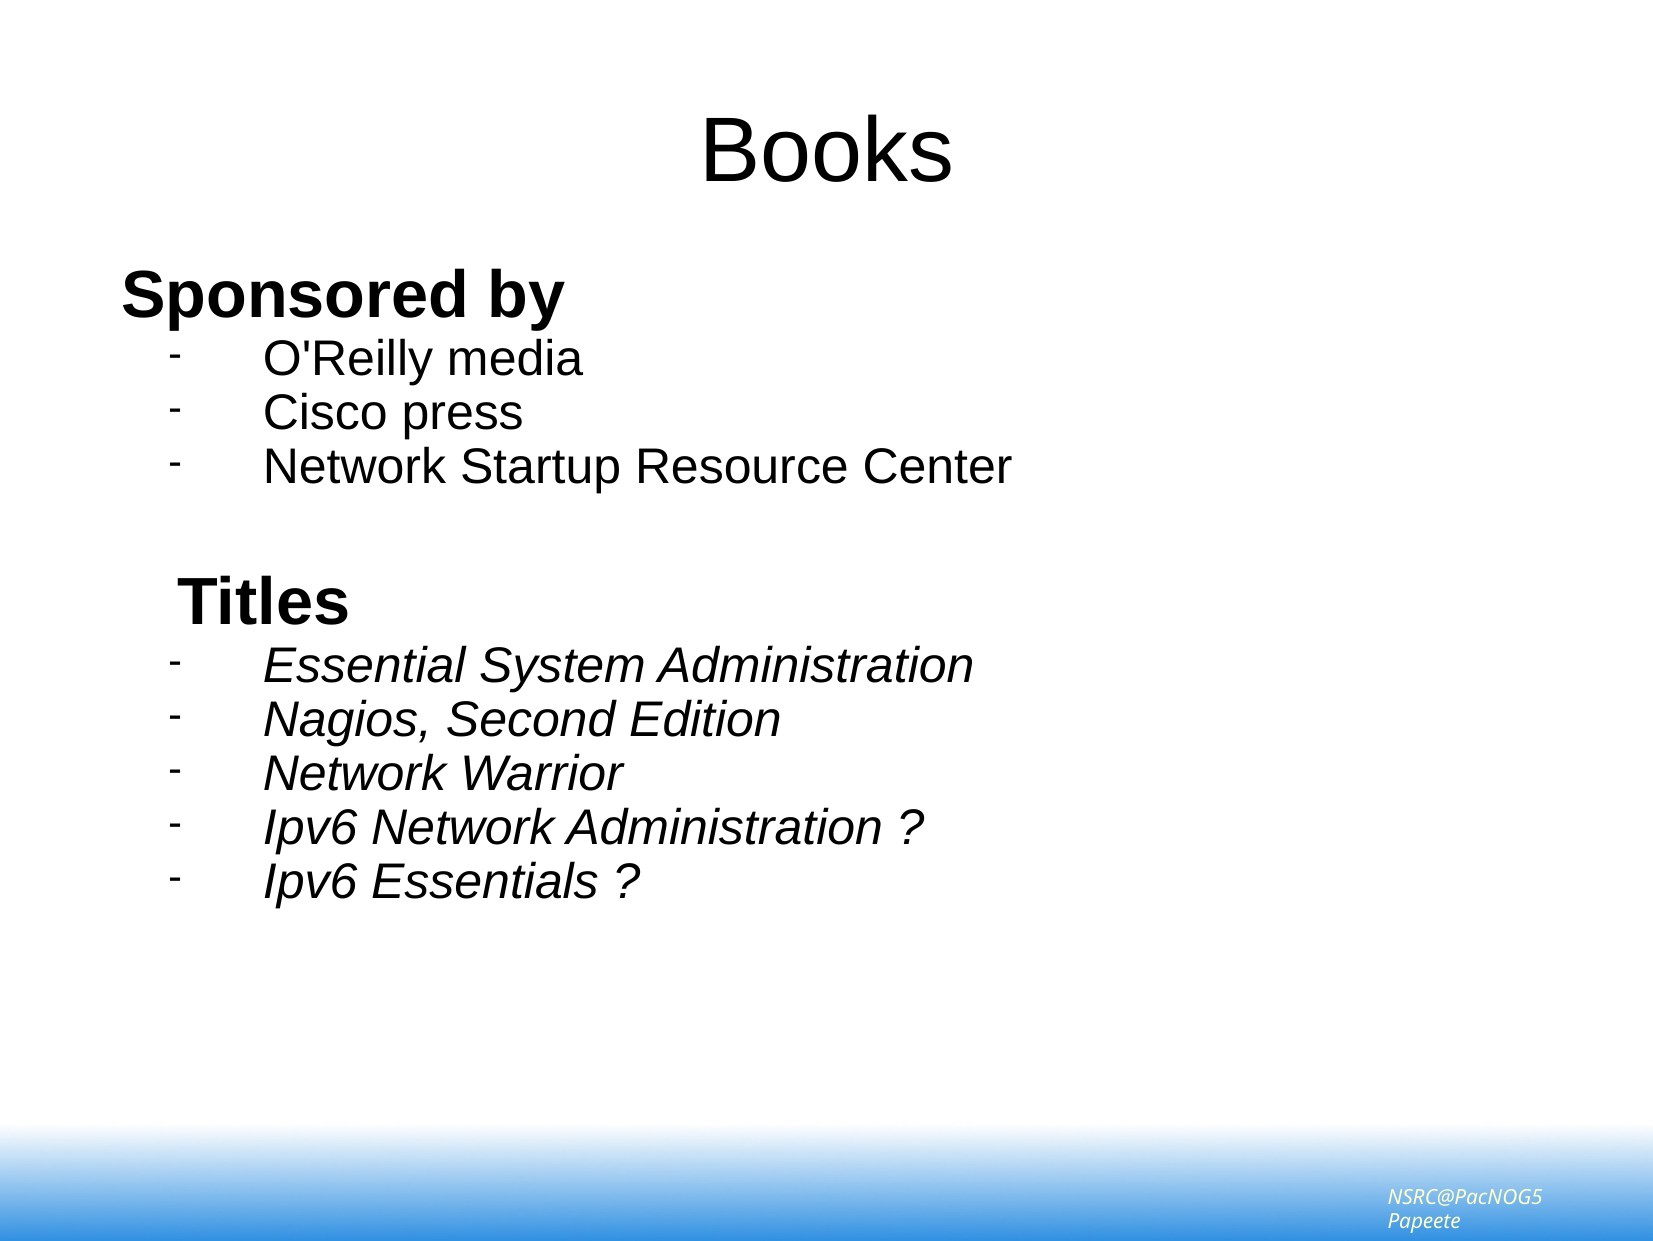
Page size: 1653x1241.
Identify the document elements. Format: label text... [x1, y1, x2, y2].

list Sponsored by O'Reilly media Cisco press Network Startup Resource Center Titles Essential System Administration Nagios, Second Edition Network Warrior Ipv6 Network Administration ? Ipv6 Essentials ? [121, 256, 1560, 1131]
picture [0, 1122, 1653, 1241]
title Books [121, 46, 1534, 254]
